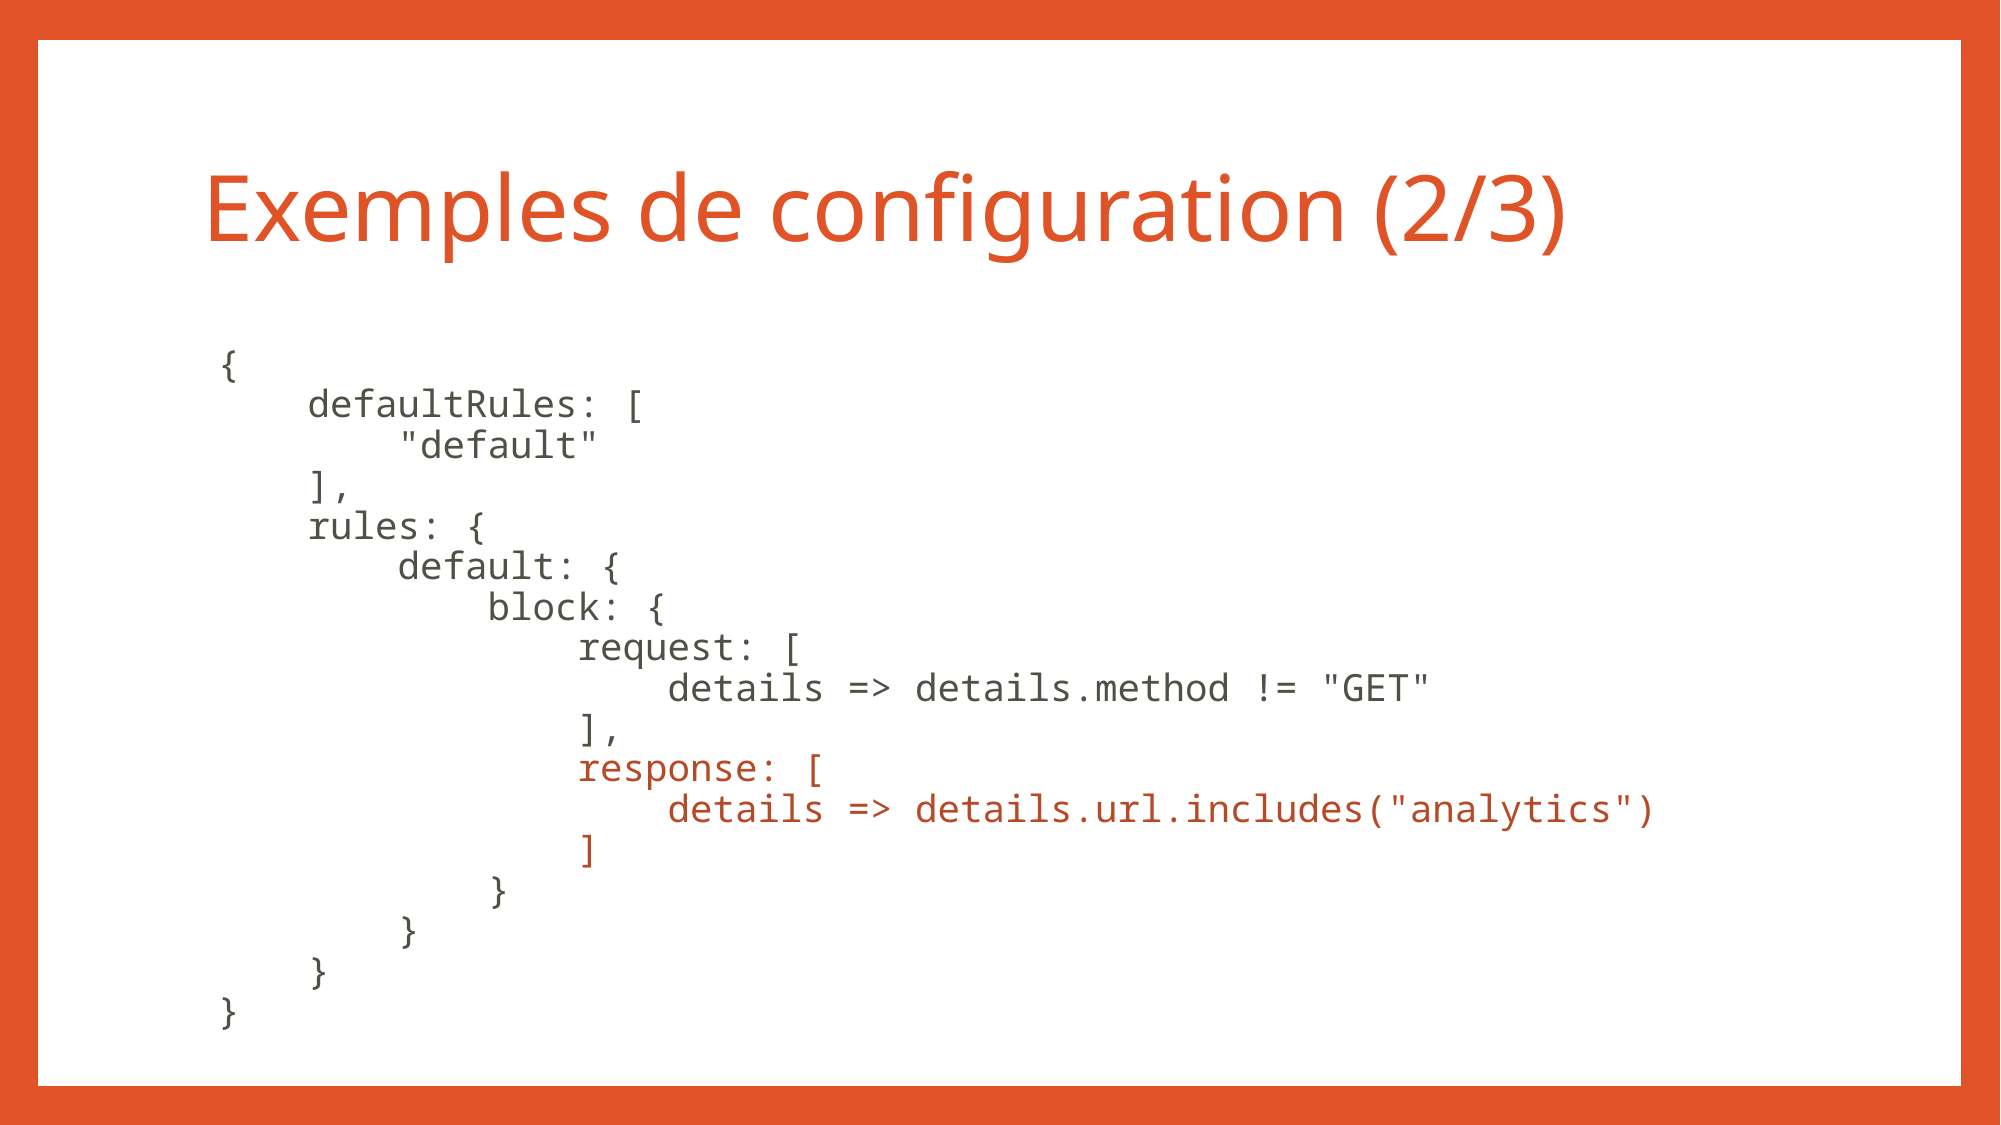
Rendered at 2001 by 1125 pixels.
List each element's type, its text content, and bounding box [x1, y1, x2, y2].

list { defaultRules: [ "default" ], rules: { default: { block: { request: [ details => details.method != "GET" ], response: [ details => details.url.includes("analytics") ] } } } } [187, 337, 1808, 1086]
title Exemples de configuration (2/3) [187, 99, 1808, 323]
